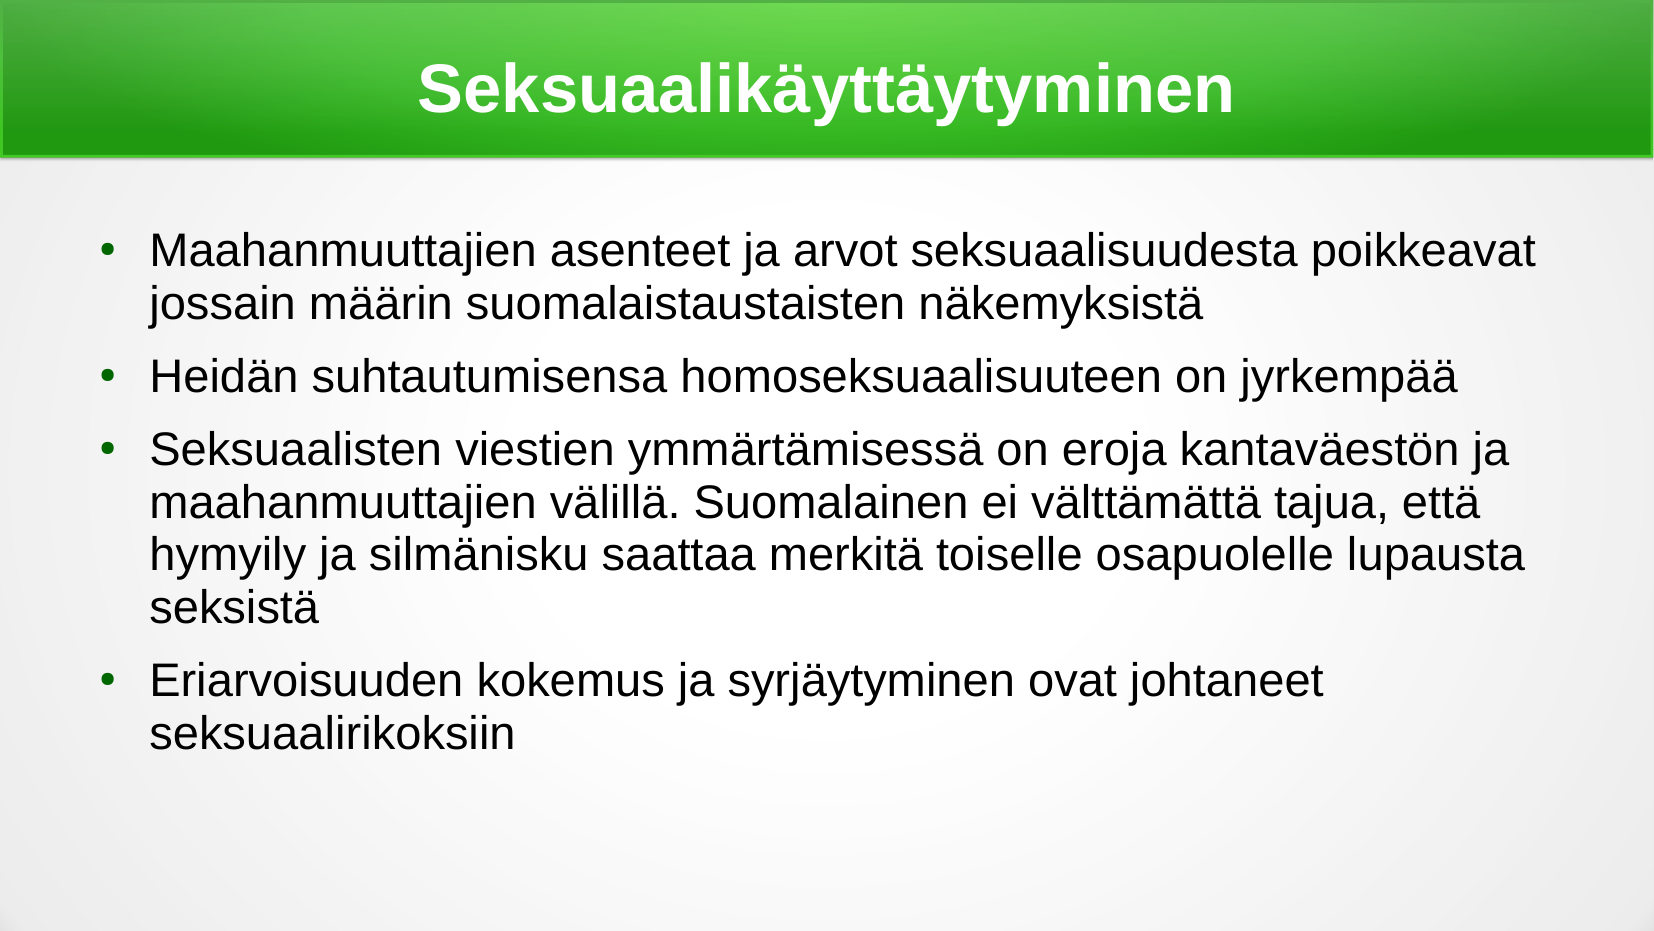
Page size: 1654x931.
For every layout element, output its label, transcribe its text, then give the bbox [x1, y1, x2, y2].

list Maahanmuuttajien asenteet ja arvot seksuaalisuudesta poikkeavat jossain määrin suomalaistaustaisten näkemyksistä Heidän suhtautumisensa homoseksuaalisuuteen on jyrkempää Seksuaalisten viestien ymmärtämisessä on eroja kantaväestön ja maahanmuuttajien välillä. Suomalainen ei välttämättä tajua, että hymyily ja silmänisku saattaa merkitä toiselle osapuolelle lupausta seksistä Eriarvoisuuden kokemus ja syrjäytyminen ovat johtaneet seksuaalirikoksiin [82, 224, 1571, 764]
title Seksuaalikäyttäytyminen [82, 35, 1571, 142]
